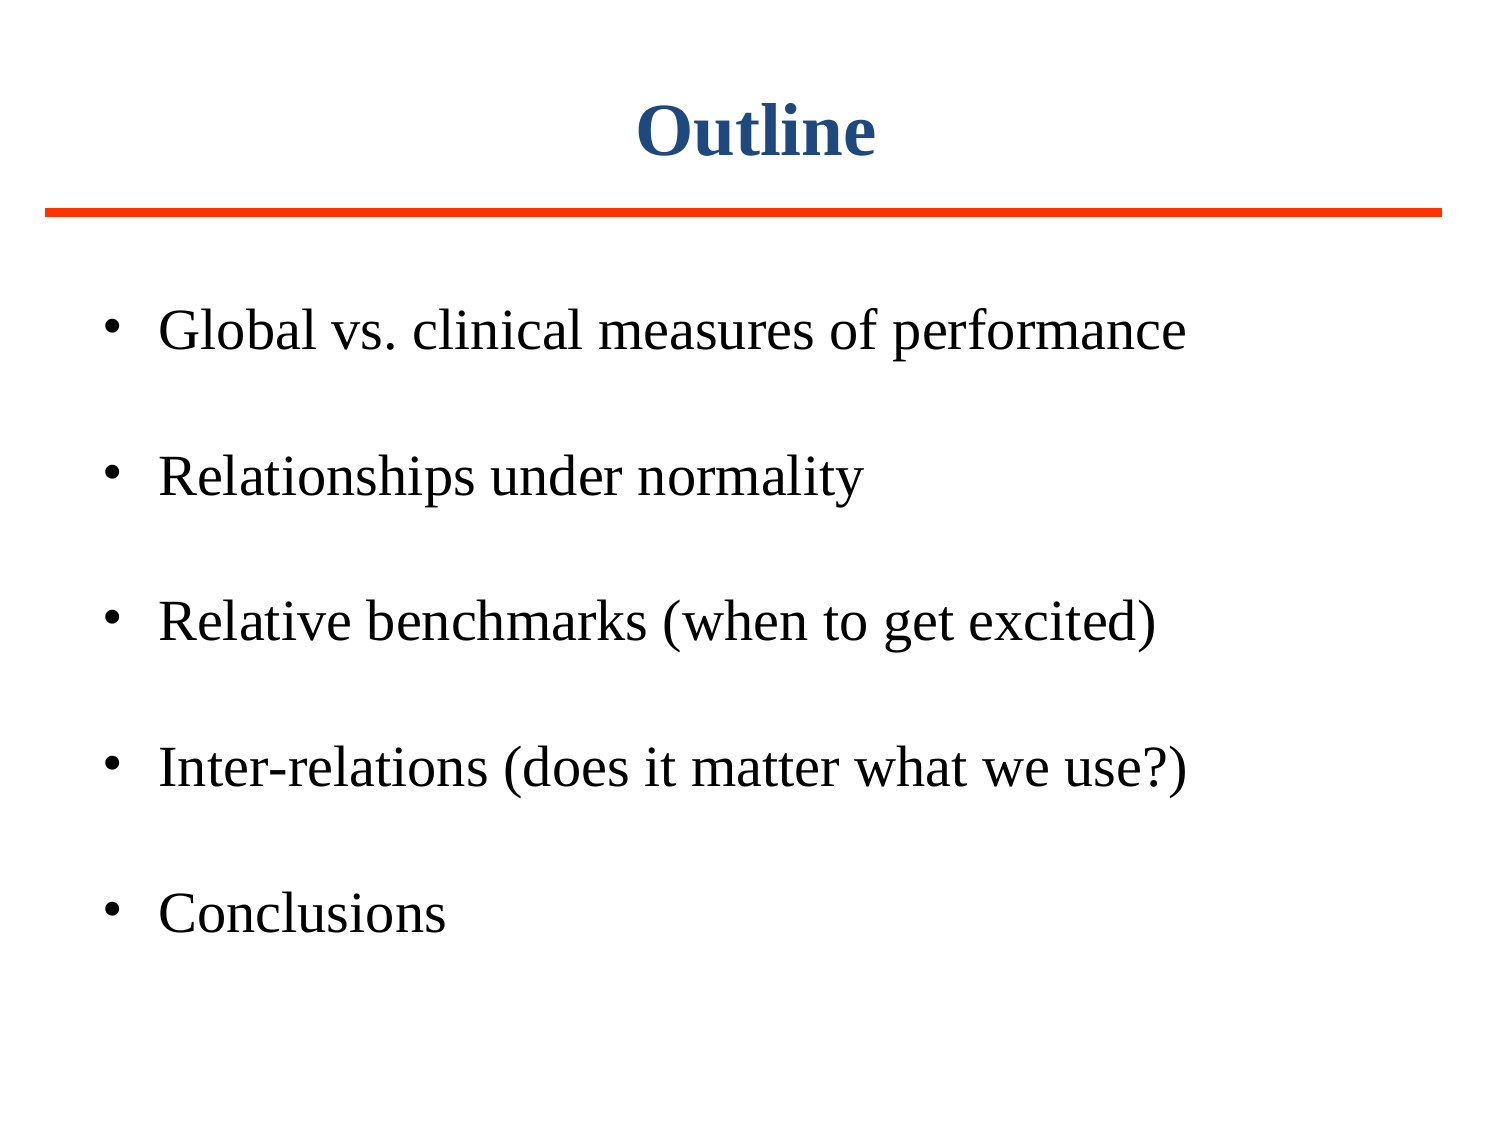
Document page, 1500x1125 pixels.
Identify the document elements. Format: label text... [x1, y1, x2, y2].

text_box Outline [99, 37, 1413, 208]
text_box Global vs. clinical measures of performance Relationships under normality Relative benchmarks (when to get excited) Inter-relations (does it matter what we use?) Conclusions [87, 262, 1413, 1013]
